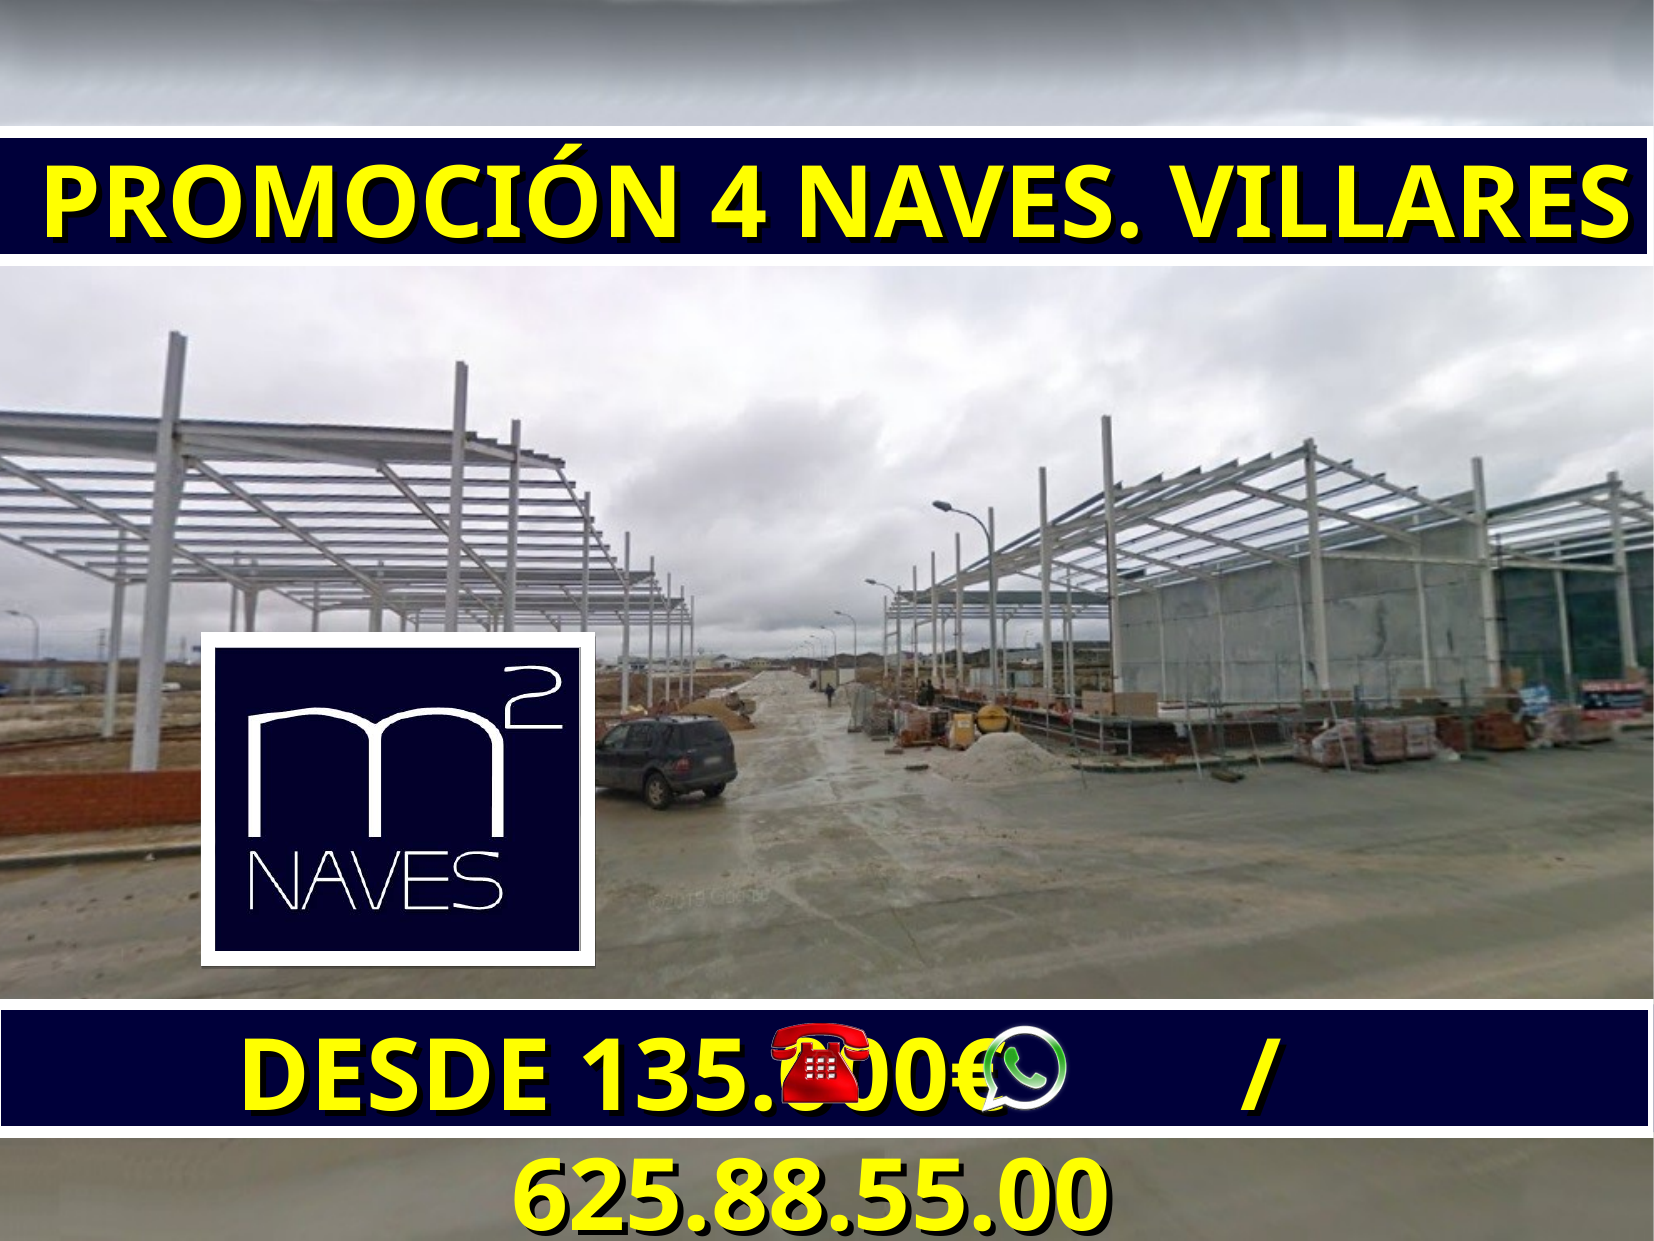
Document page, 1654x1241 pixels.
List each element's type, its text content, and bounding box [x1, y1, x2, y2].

title PROMOCIÓN 4 NAVES. VILLARES [0, 132, 1653, 260]
picture [940, 1021, 1108, 1116]
text_box DESDE 135.000€ / 625.88.55.00 [0, 1004, 1654, 1133]
picture [759, 1000, 887, 1129]
picture [0, 1138, 1654, 1241]
picture [0, 0, 1654, 126]
picture [0, 266, 1654, 999]
